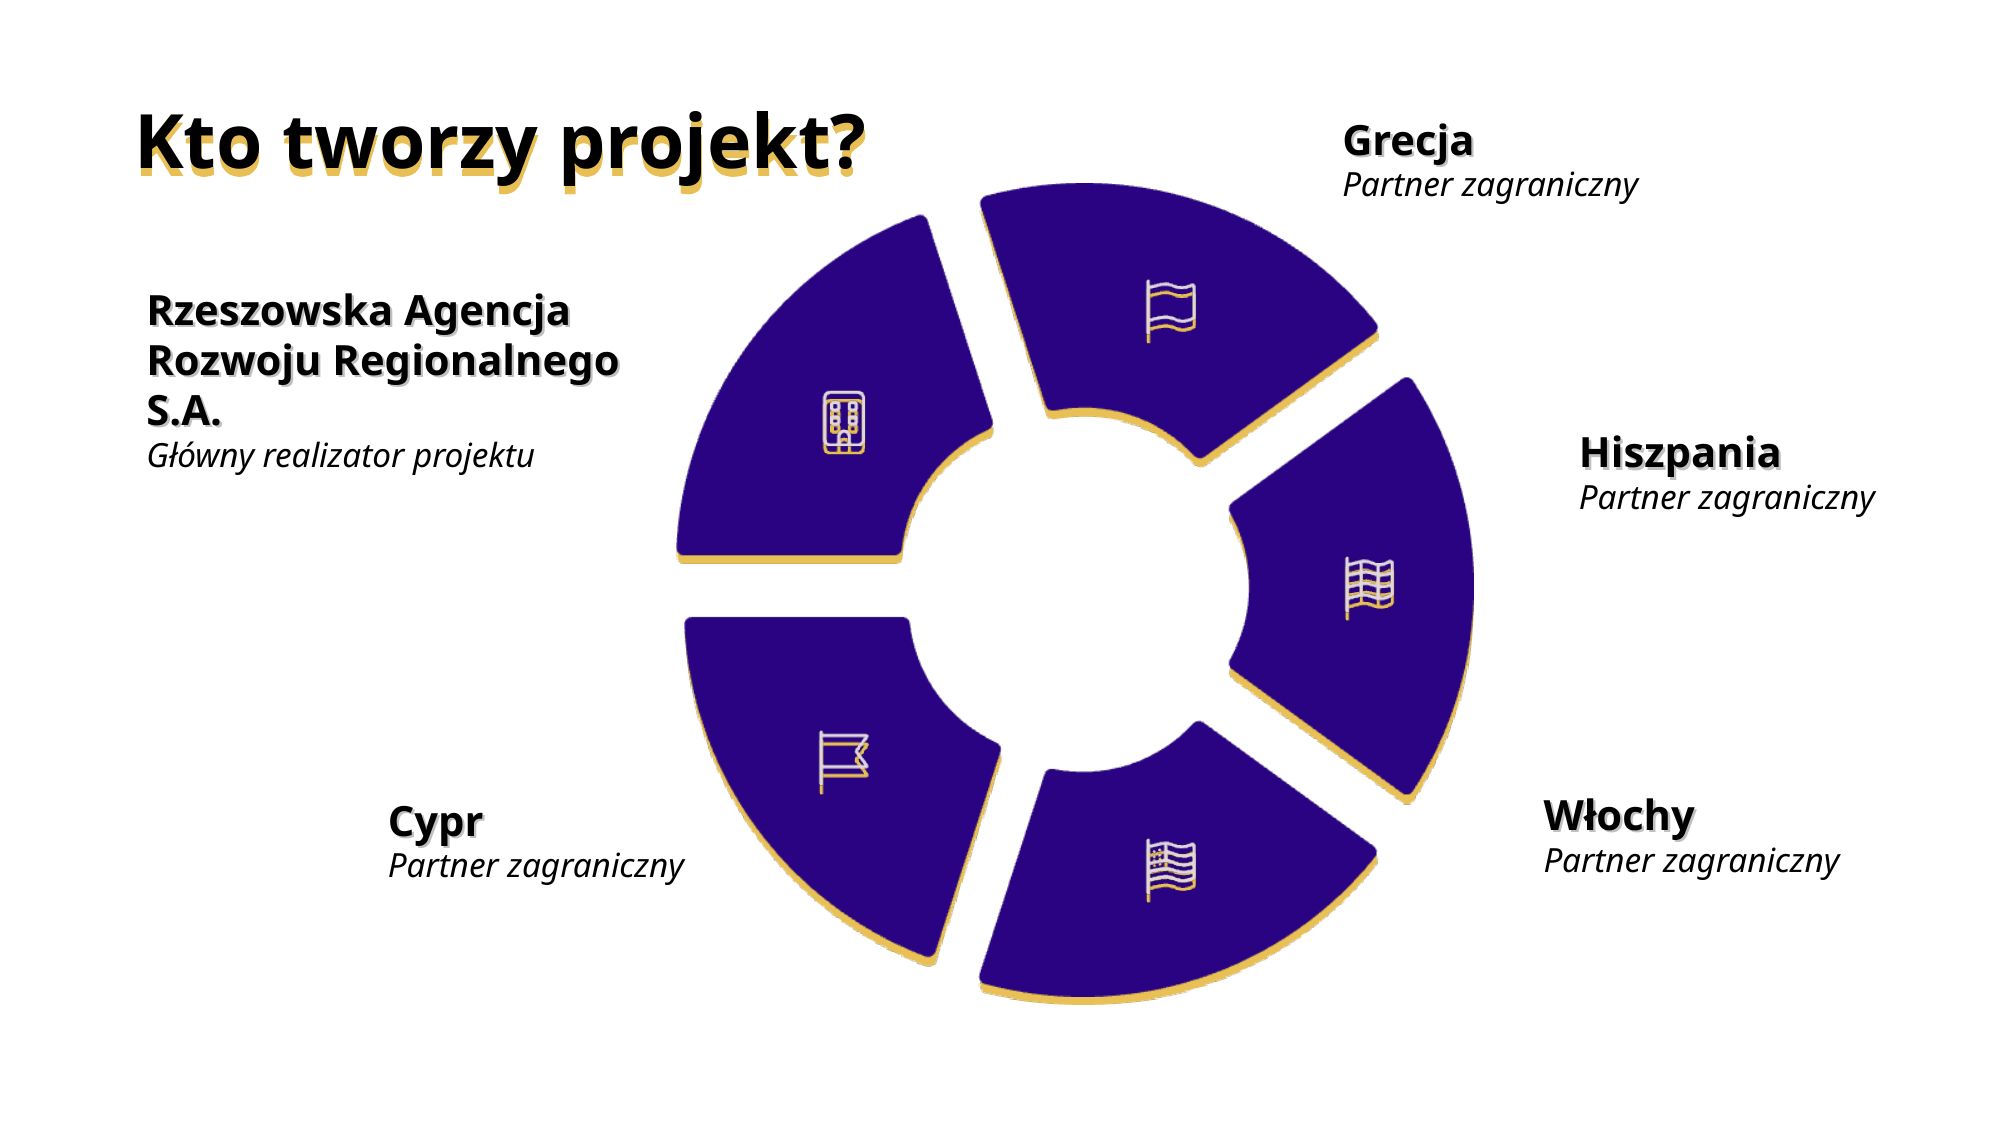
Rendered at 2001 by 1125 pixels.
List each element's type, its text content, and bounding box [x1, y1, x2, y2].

text_box Cypr Partner zagraniczny [372, 786, 687, 893]
text_box Rzeszowska Agencja Rozwoju Regionalnego S.A. Główny realizator projektu [131, 276, 686, 433]
text_box Włochy Partner zagraniczny [1528, 781, 1842, 888]
text_box Hiszpania Partner zagraniczny [1563, 418, 1878, 525]
text_box Kto tworzy projekt? [119, 85, 917, 192]
picture [676, 183, 1474, 997]
text_box Grecja Partner zagraniczny [1327, 105, 1641, 212]
